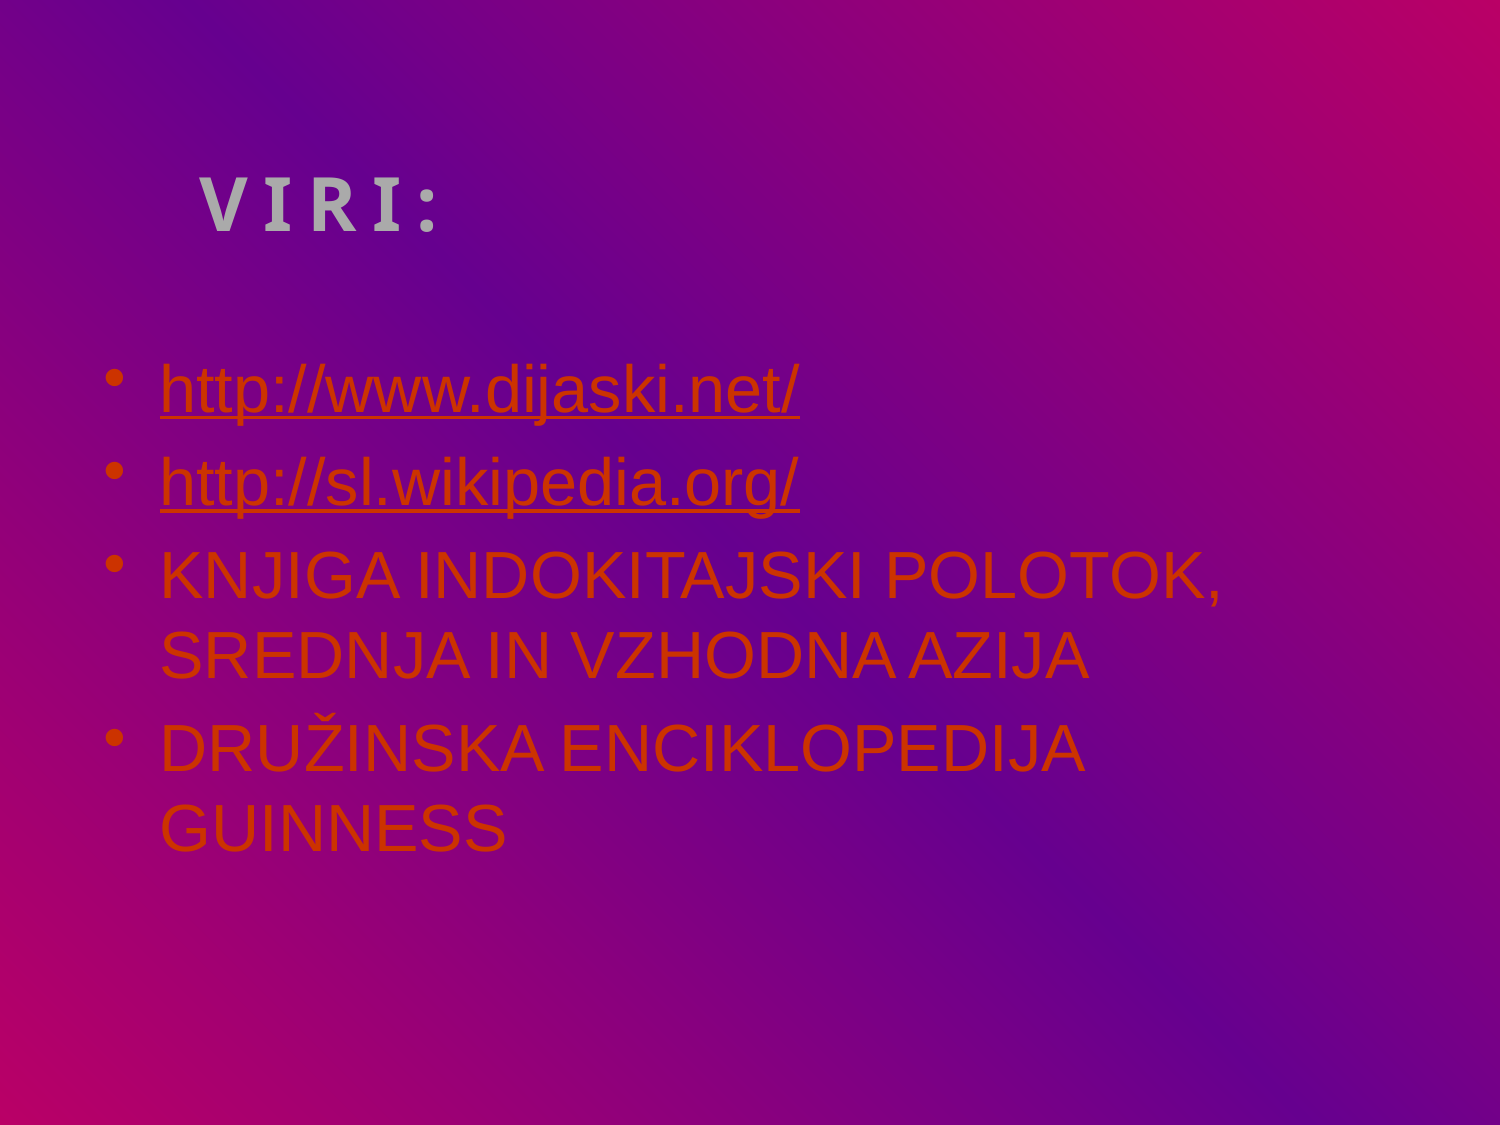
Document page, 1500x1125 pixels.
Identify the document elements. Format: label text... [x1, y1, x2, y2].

text_box VIRI: [147, 148, 491, 303]
text_box http://www.dijaski.net/ http://sl.wikipedia.org/ KNJIGA INDOKITAJSKI POLOTOK, SREDNJA IN VZHODNA AZIJA DRUŽINSKA ENCIKLOPEDIJA GUINNESS [88, 337, 1412, 1059]
